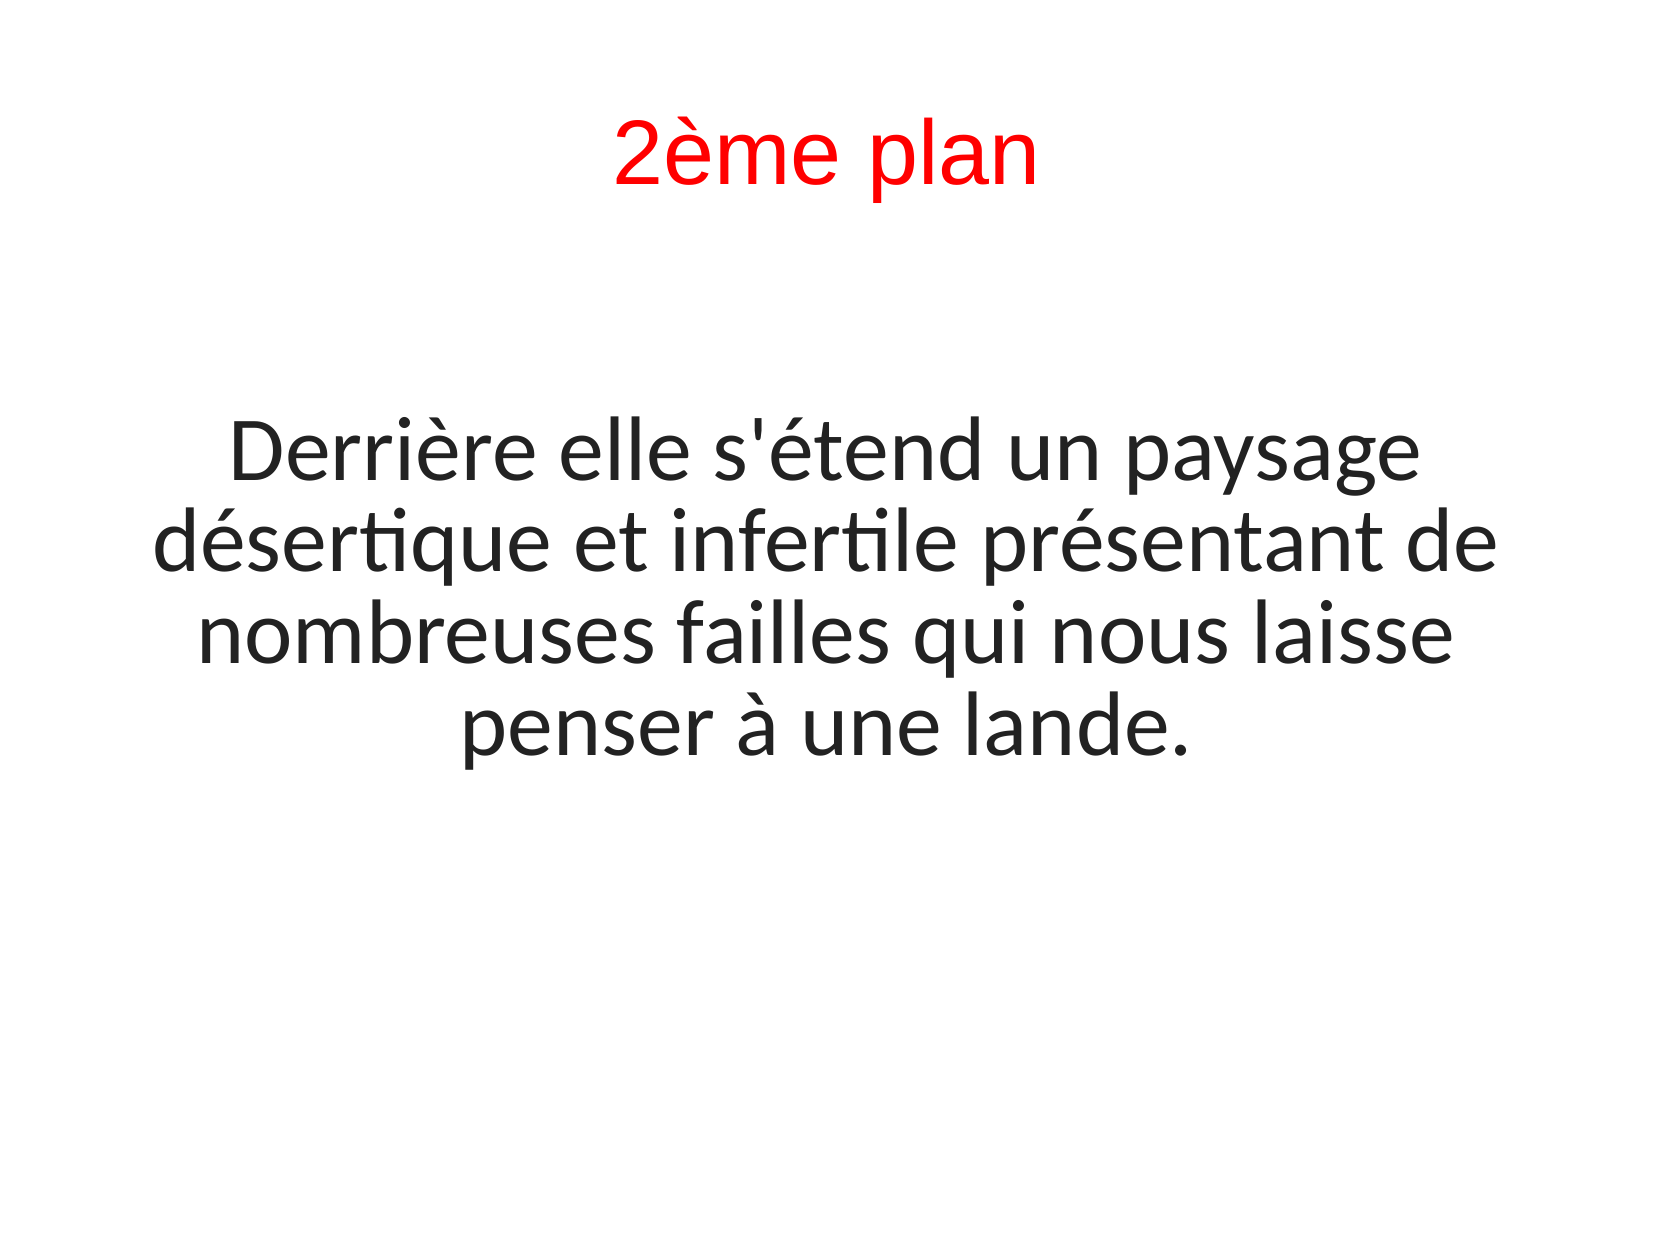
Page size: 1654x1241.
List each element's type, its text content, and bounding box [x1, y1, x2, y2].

title 2ème plan [82, 49, 1571, 257]
list Derrière elle s'étend un paysage désertique et infertile présentant de nombreuses failles qui nous laisse penser à une lande. [82, 290, 1571, 1109]
